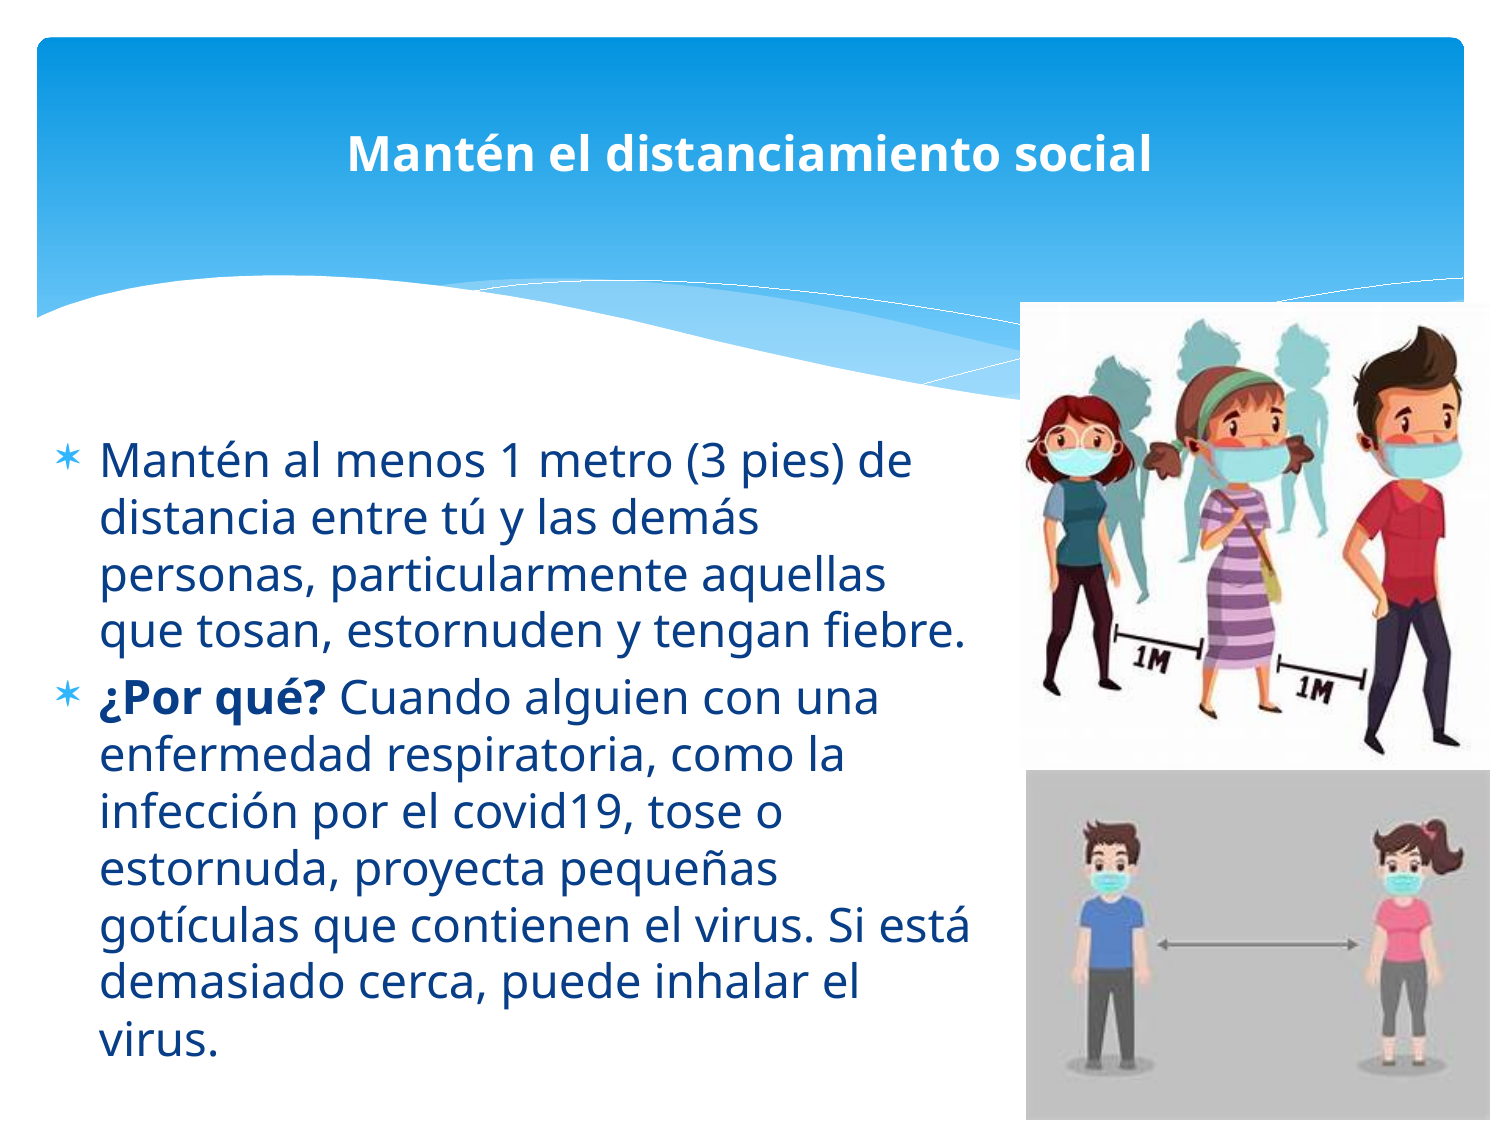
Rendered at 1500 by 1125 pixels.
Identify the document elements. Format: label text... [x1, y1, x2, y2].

list Mantén al menos 1 metro (3 pies) de distancia entre tú y las demás personas, particularmente aquellas que tosan, estornuden y tengan fiebre. ¿Por qué? Cuando alguien con una enfermedad respiratoria, como la infección por el covid19, tose o estornuda, proyecta pequeñas gotículas que contienen el virus. Si está demasiado cerca, puede inhalar el virus. [41, 422, 996, 1101]
title Mantén el distanciamiento social [75, 55, 1425, 261]
picture [1020, 302, 1490, 1120]
